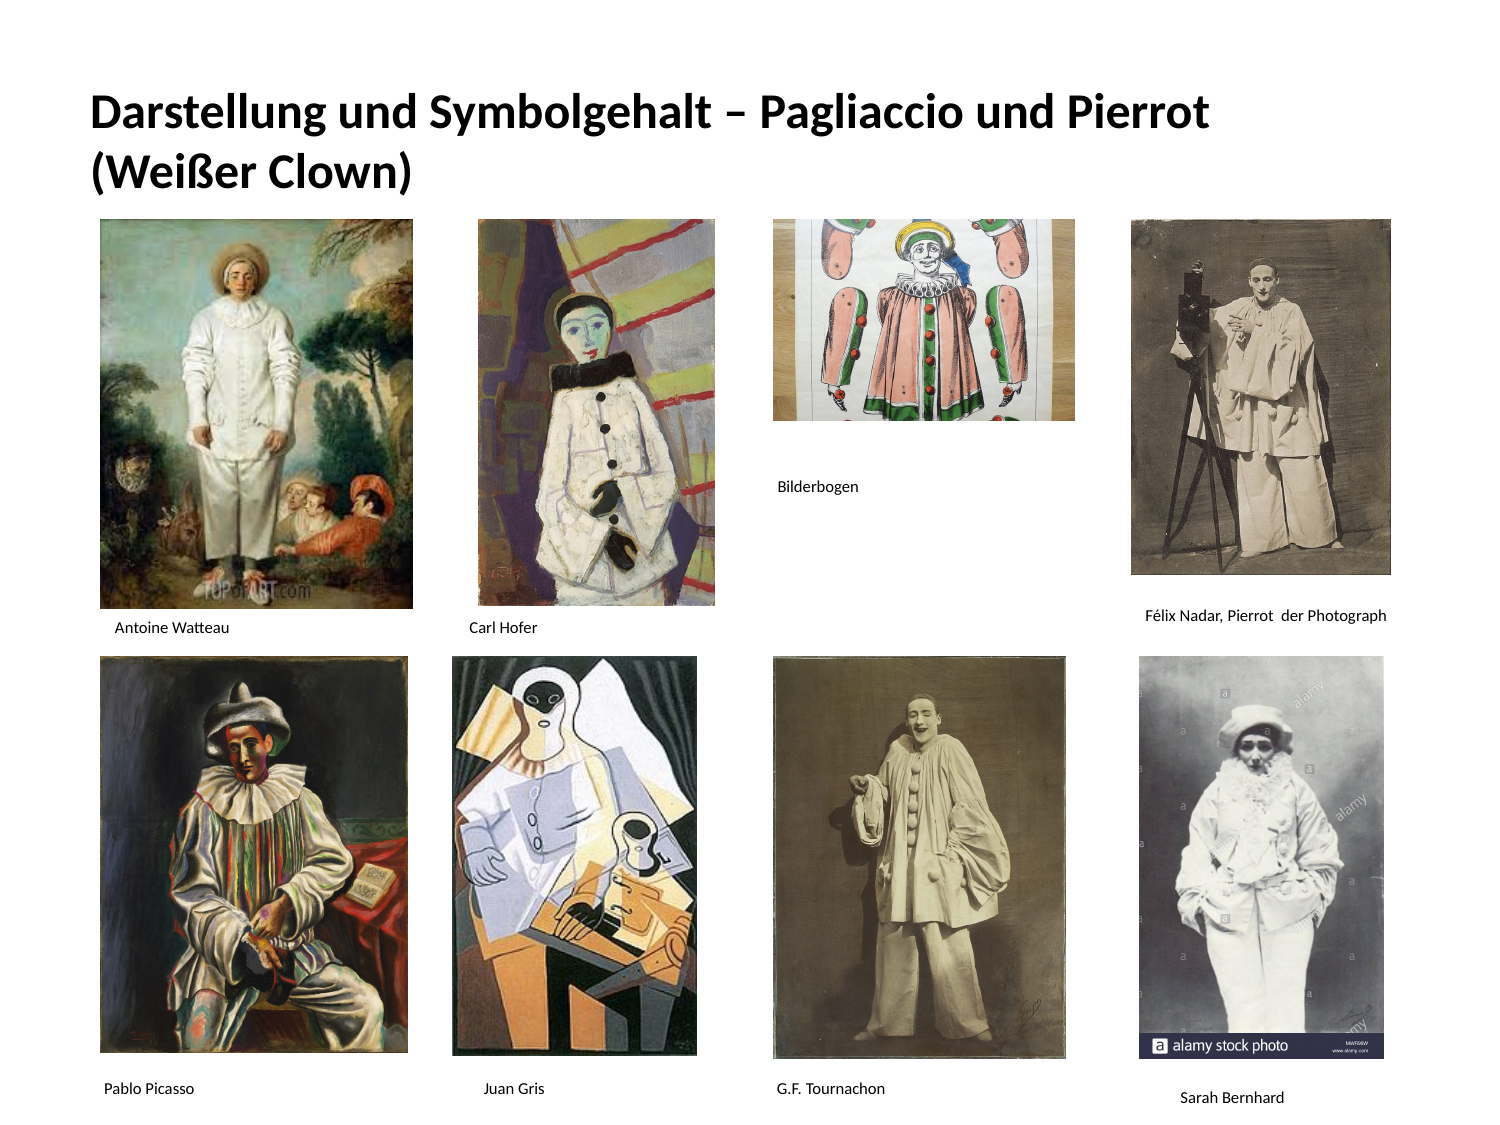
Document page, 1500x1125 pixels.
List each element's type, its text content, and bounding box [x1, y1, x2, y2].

picture [100, 656, 408, 1053]
text_box Pablo Picasso [89, 1070, 210, 1106]
text_box Félix Nadar, Pierrot der Photograph [1130, 597, 1403, 633]
text_box Antoine Watteau [100, 609, 313, 645]
picture [452, 656, 697, 1056]
text_box Sarah Bernhard [1165, 1079, 1300, 1115]
text_box Bilderbogen [762, 467, 874, 503]
picture [1139, 656, 1384, 1059]
picture [773, 656, 1066, 1059]
picture [773, 219, 1500, 575]
picture [478, 219, 715, 606]
text_box Carl Hofer [454, 609, 597, 645]
title Darstellung und Symbolgehalt – Pagliaccio und Pierrot (Weißer Clown) [75, 45, 1425, 233]
text_box Juan Gris G.F. Tournachon [469, 1070, 902, 1106]
picture [100, 219, 413, 609]
